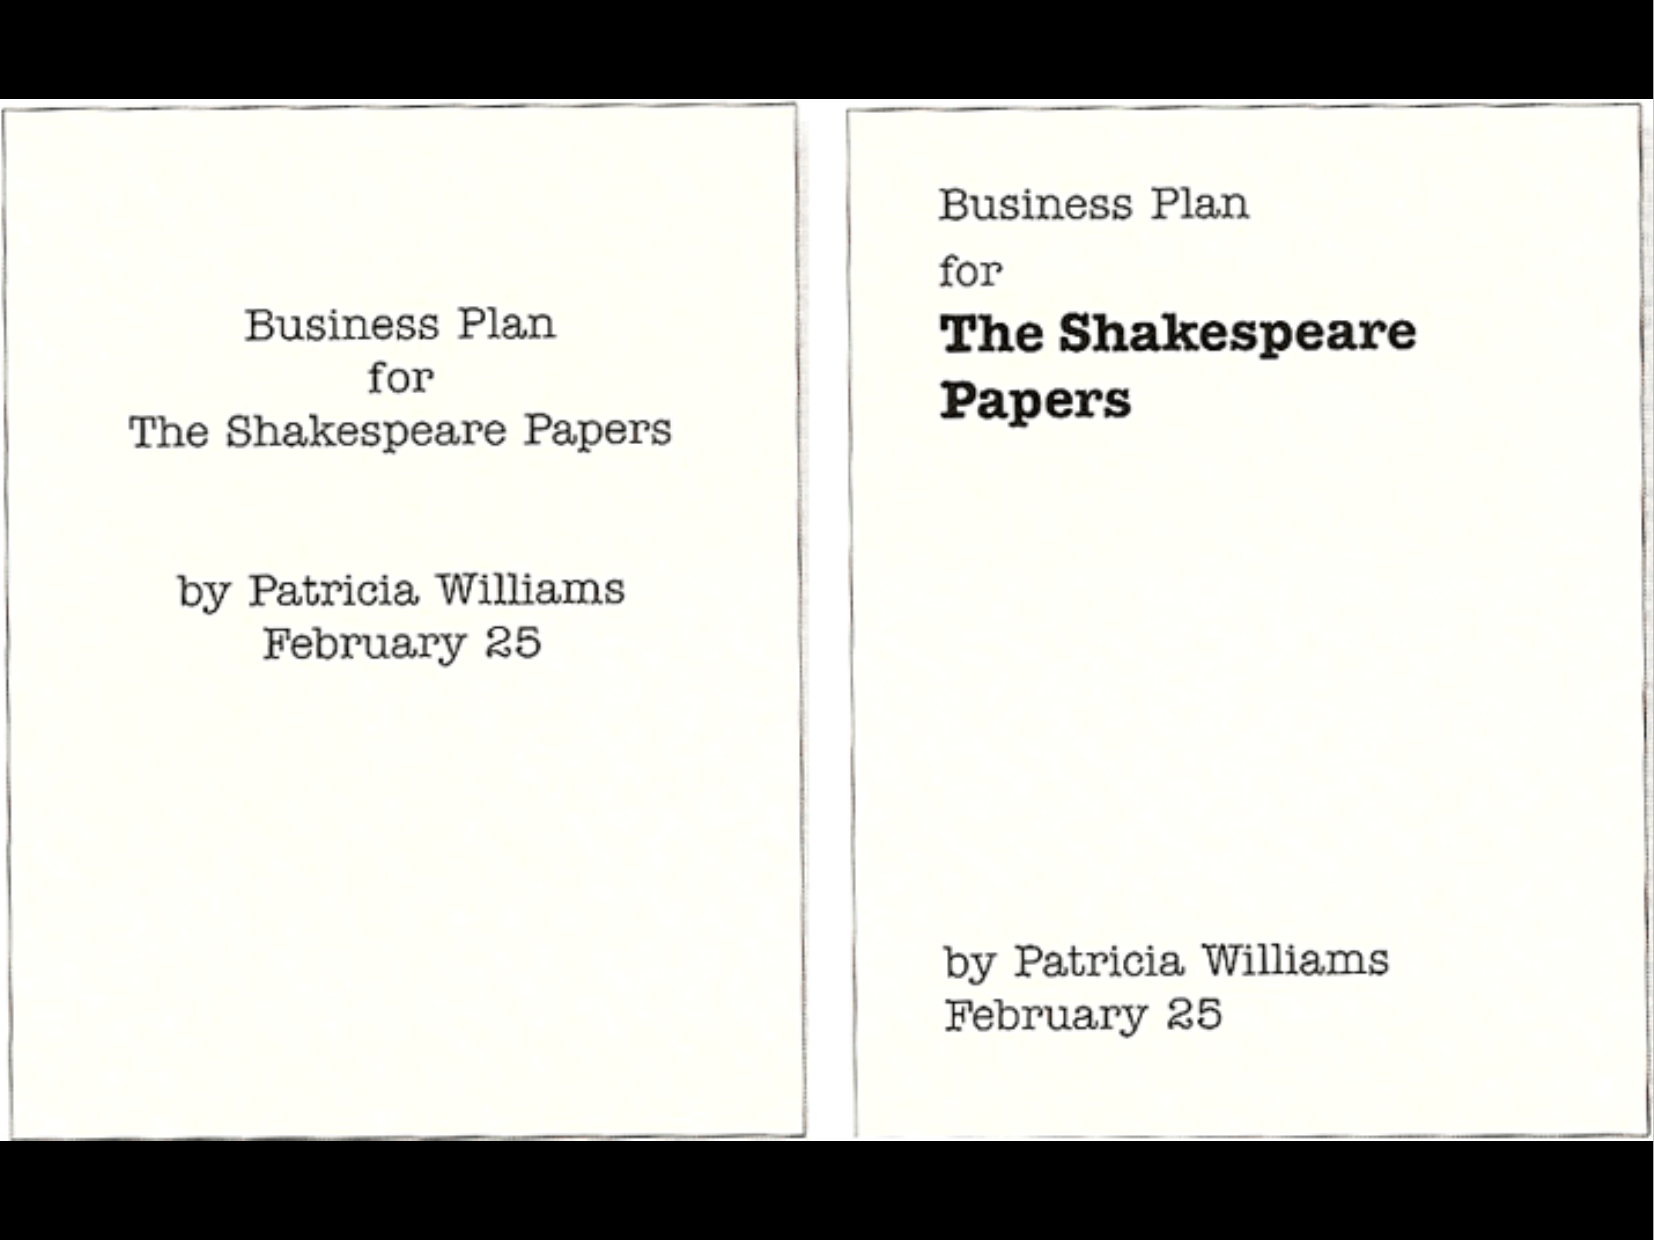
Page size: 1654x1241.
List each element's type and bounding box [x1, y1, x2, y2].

picture [0, 99, 1654, 1141]
